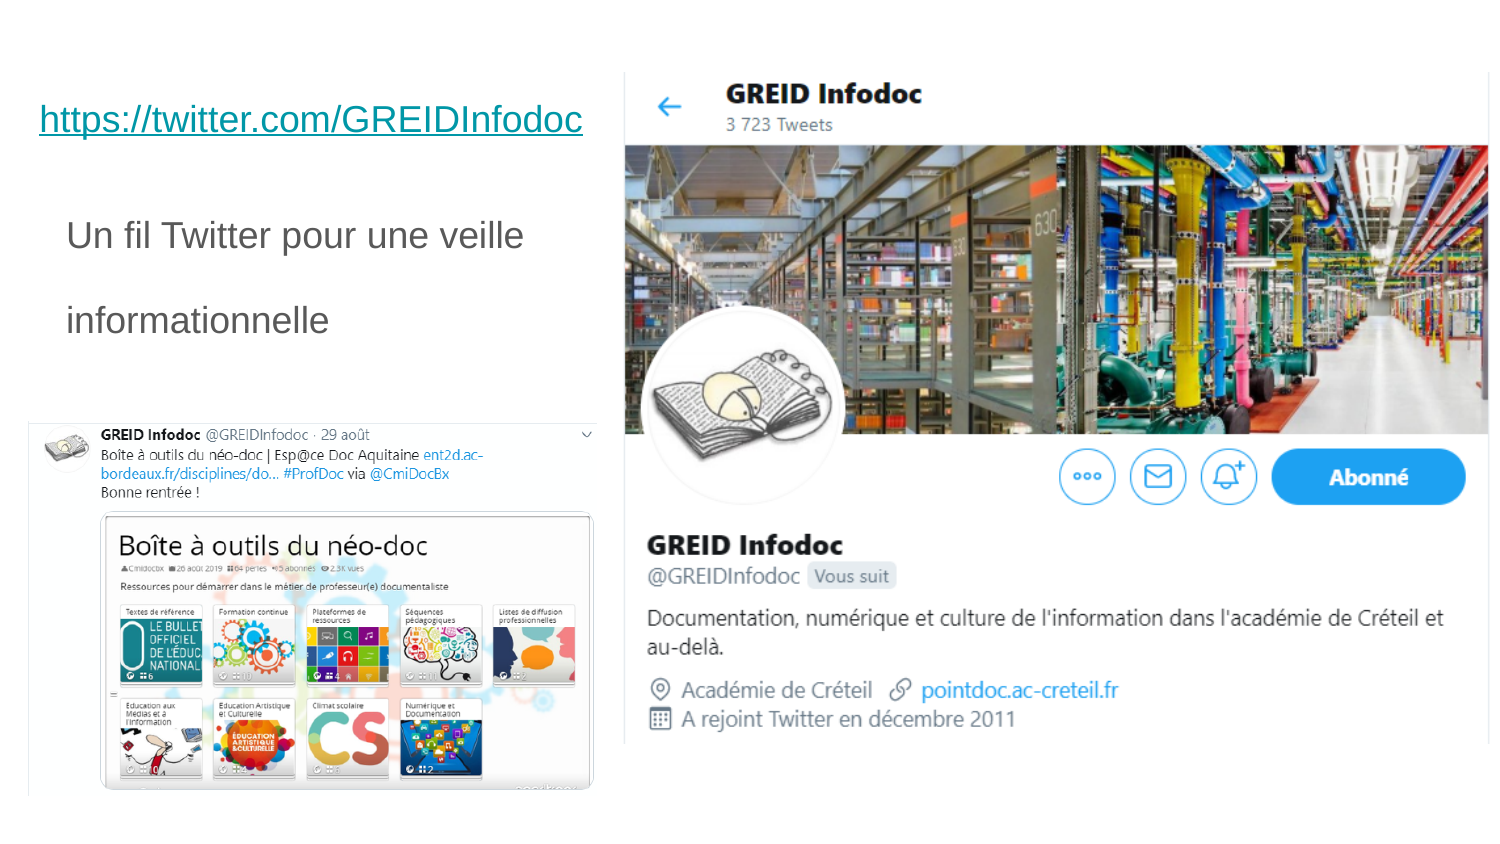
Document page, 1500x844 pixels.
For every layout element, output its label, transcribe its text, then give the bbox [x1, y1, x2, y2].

list Un fil Twitter pour une veille informationnelle [51, 189, 1449, 750]
picture [24, 421, 597, 796]
picture [620, 72, 1500, 744]
title https://twitter.com/GREIDInfodoc [24, 72, 620, 167]
